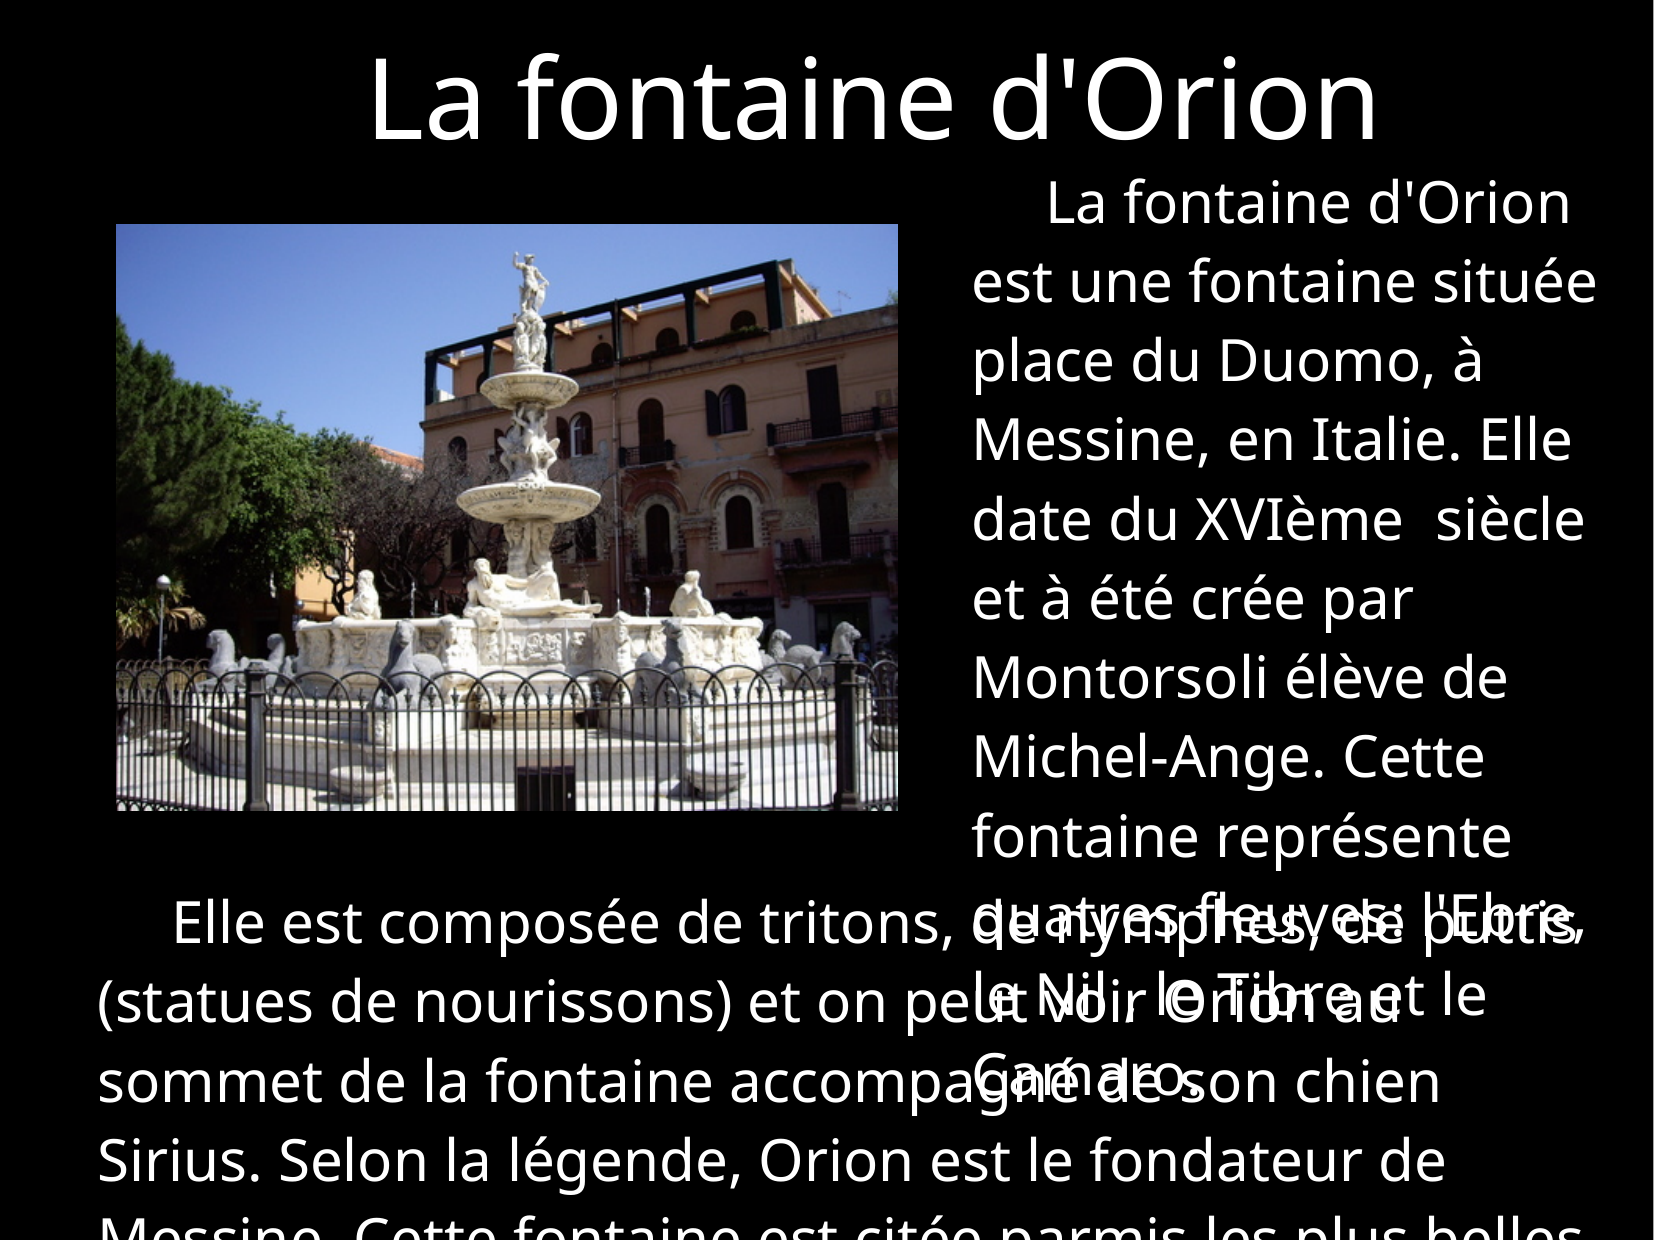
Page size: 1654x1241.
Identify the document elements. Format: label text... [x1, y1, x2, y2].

text_box La fontaine d'Orion [177, 11, 1571, 164]
picture [116, 224, 898, 811]
text_box La fontaine d'Orion est une fontaine située place du Duomo, à Messine, en Italie. Elle date du XVIème siècle et à été crée par Montorsoli élève de Michel-Ange. Cette fontaine représente quatres fleuves: l'Ebre, le Nil , le Tibre et le Camaro. [921, 153, 1654, 879]
text_box Elle est composée de tritons, de nymphes, de puttis (statues de nourissons) et on peut voir Orion au sommet de la fontaine accompagné de son chien Sirius. Selon la légende, Orion est le fondateur de Messine. Cette fontaine est citée parmis les plus belles d'Europe. [47, 874, 1619, 1241]
